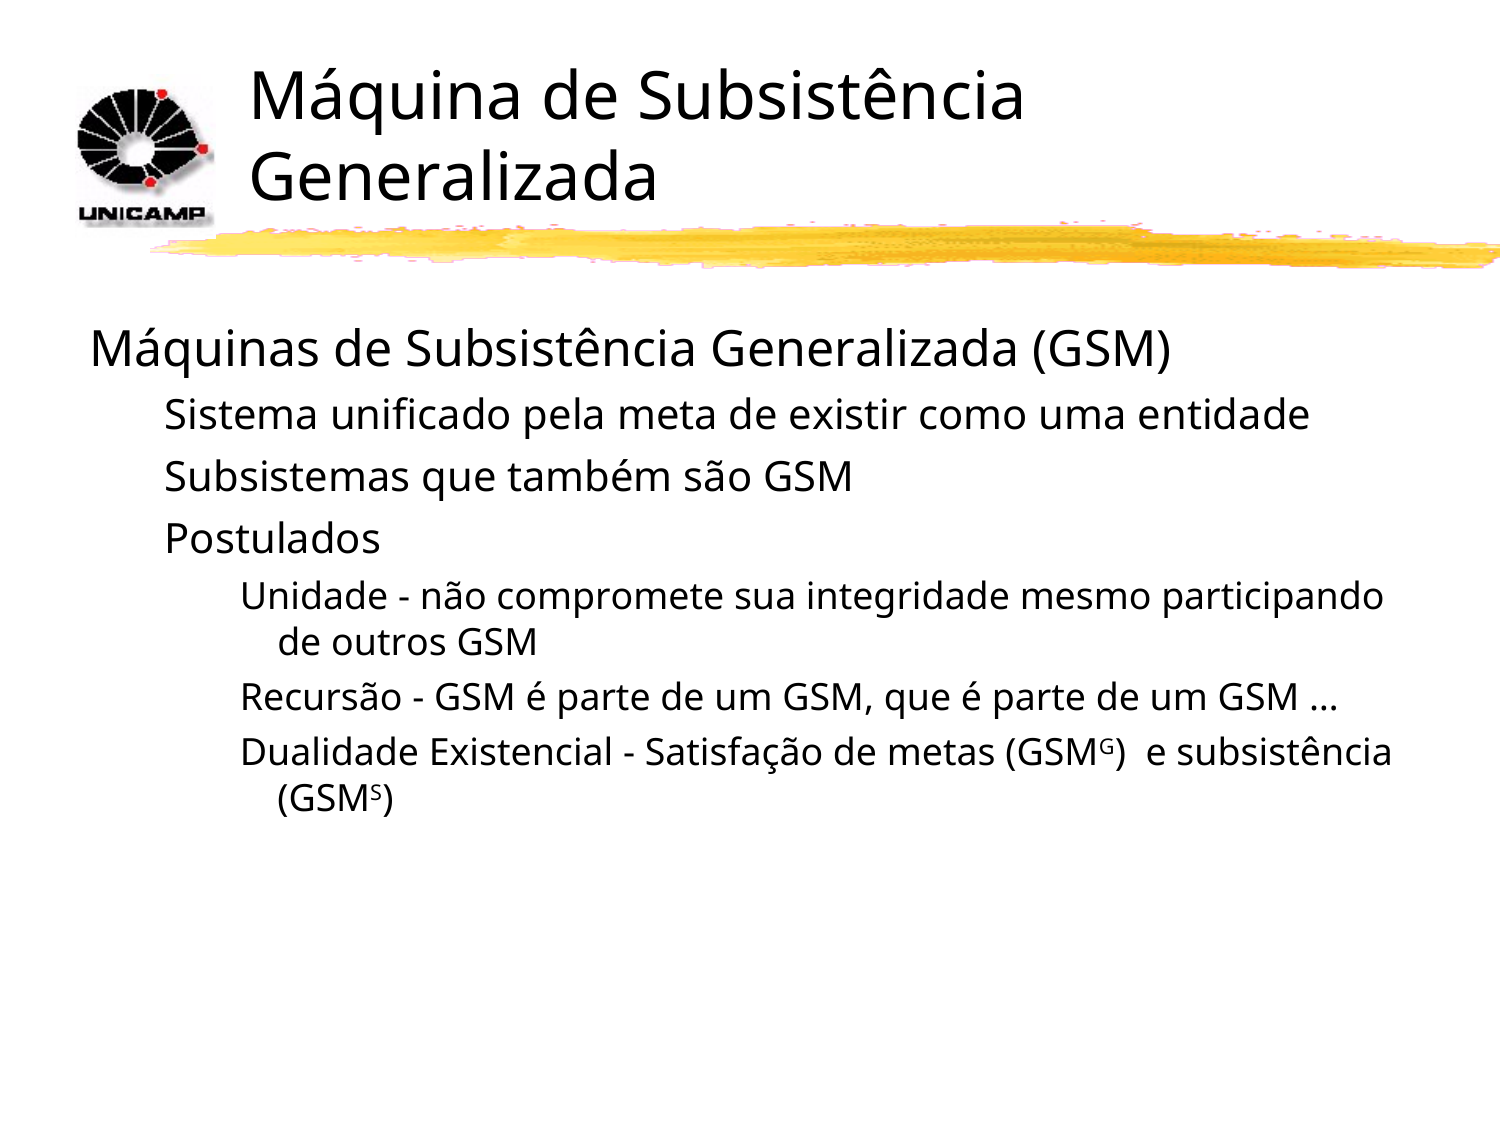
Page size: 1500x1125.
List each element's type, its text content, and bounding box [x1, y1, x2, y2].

picture [75, 74, 1500, 279]
title Máquina de Subsistência Generalizada [233, 37, 1434, 225]
list Máquinas de Subsistência Generalizada (GSM) Sistema unificado pela meta de existir como uma entidade Subsistemas que também são GSM Postulados Unidade - não compromete sua integridade mesmo participando de outros GSM Recursão - GSM é parte de um GSM, que é parte de um GSM … Dualidade Existencial - Satisfação de metas (GSMG) e subsistência (GSMS) [74, 309, 1417, 994]
